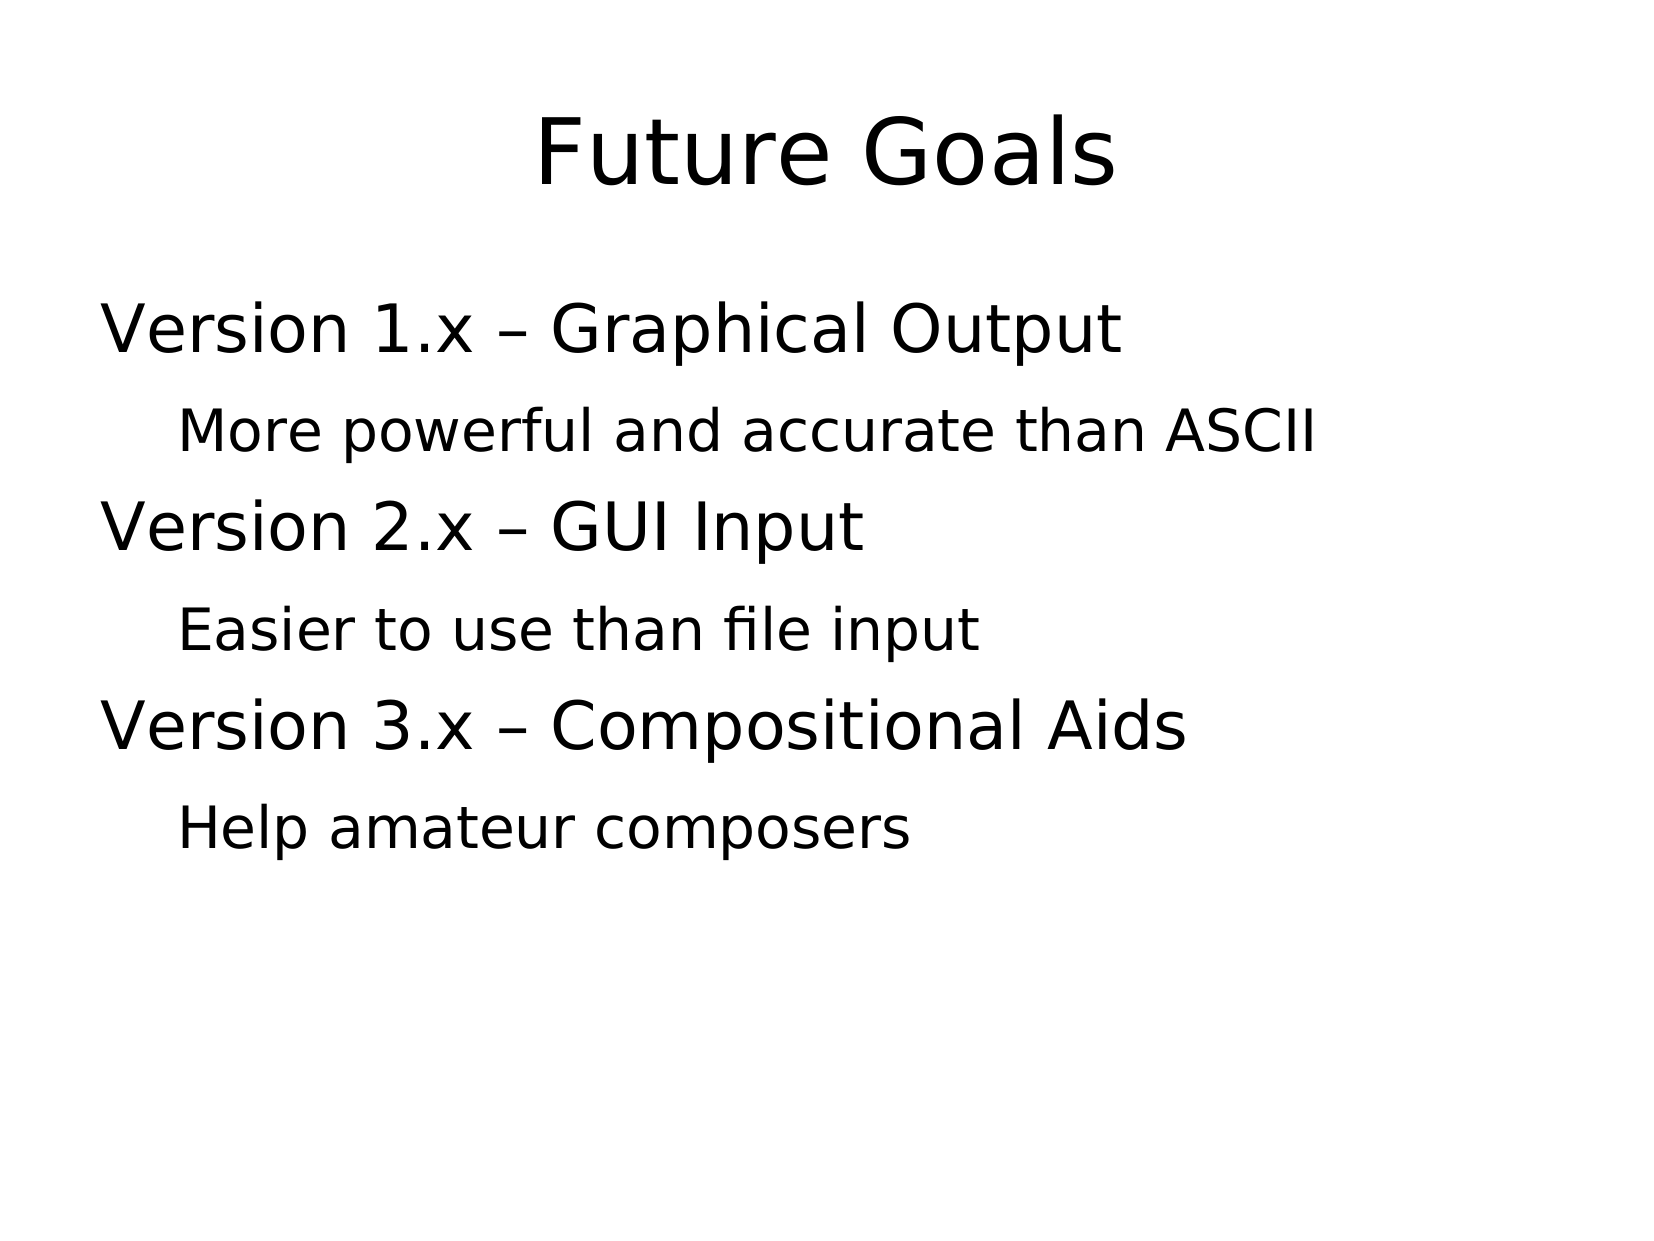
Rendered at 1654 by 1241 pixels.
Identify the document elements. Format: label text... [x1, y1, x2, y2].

list Version 1.x – Graphical Output More powerful and accurate than ASCII Version 2.x – GUI Input Easier to use than file input Version 3.x – Compositional Aids Help amateur composers [82, 290, 1571, 1109]
title Future Goals [82, 49, 1571, 257]
